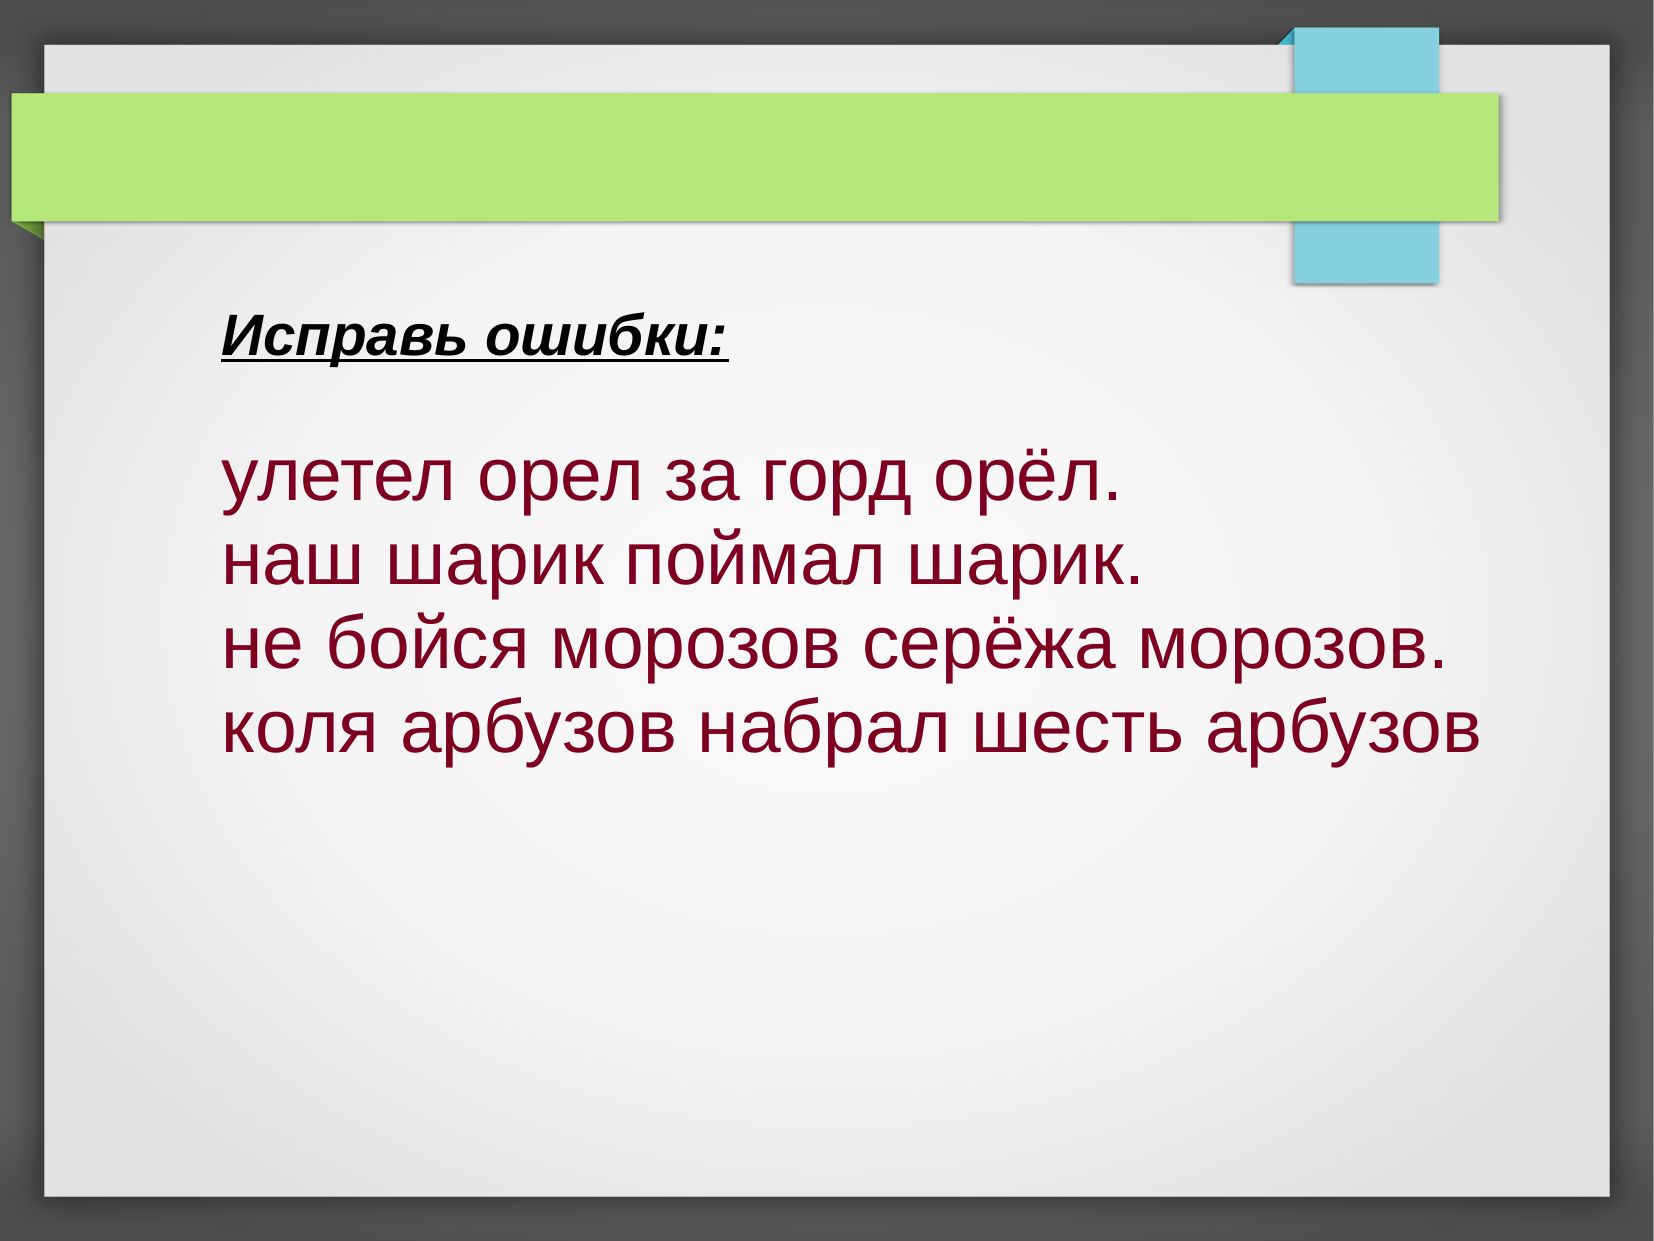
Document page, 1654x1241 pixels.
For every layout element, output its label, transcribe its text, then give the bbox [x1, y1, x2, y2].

text_box Исправь ошибки: улетел орел за горд орёл. наш шарик поймал шарик. не бойся морозов серёжа морозов. коля арбузов набрал шесть арбузов [206, 295, 1565, 886]
picture [0, 0, 1654, 1241]
